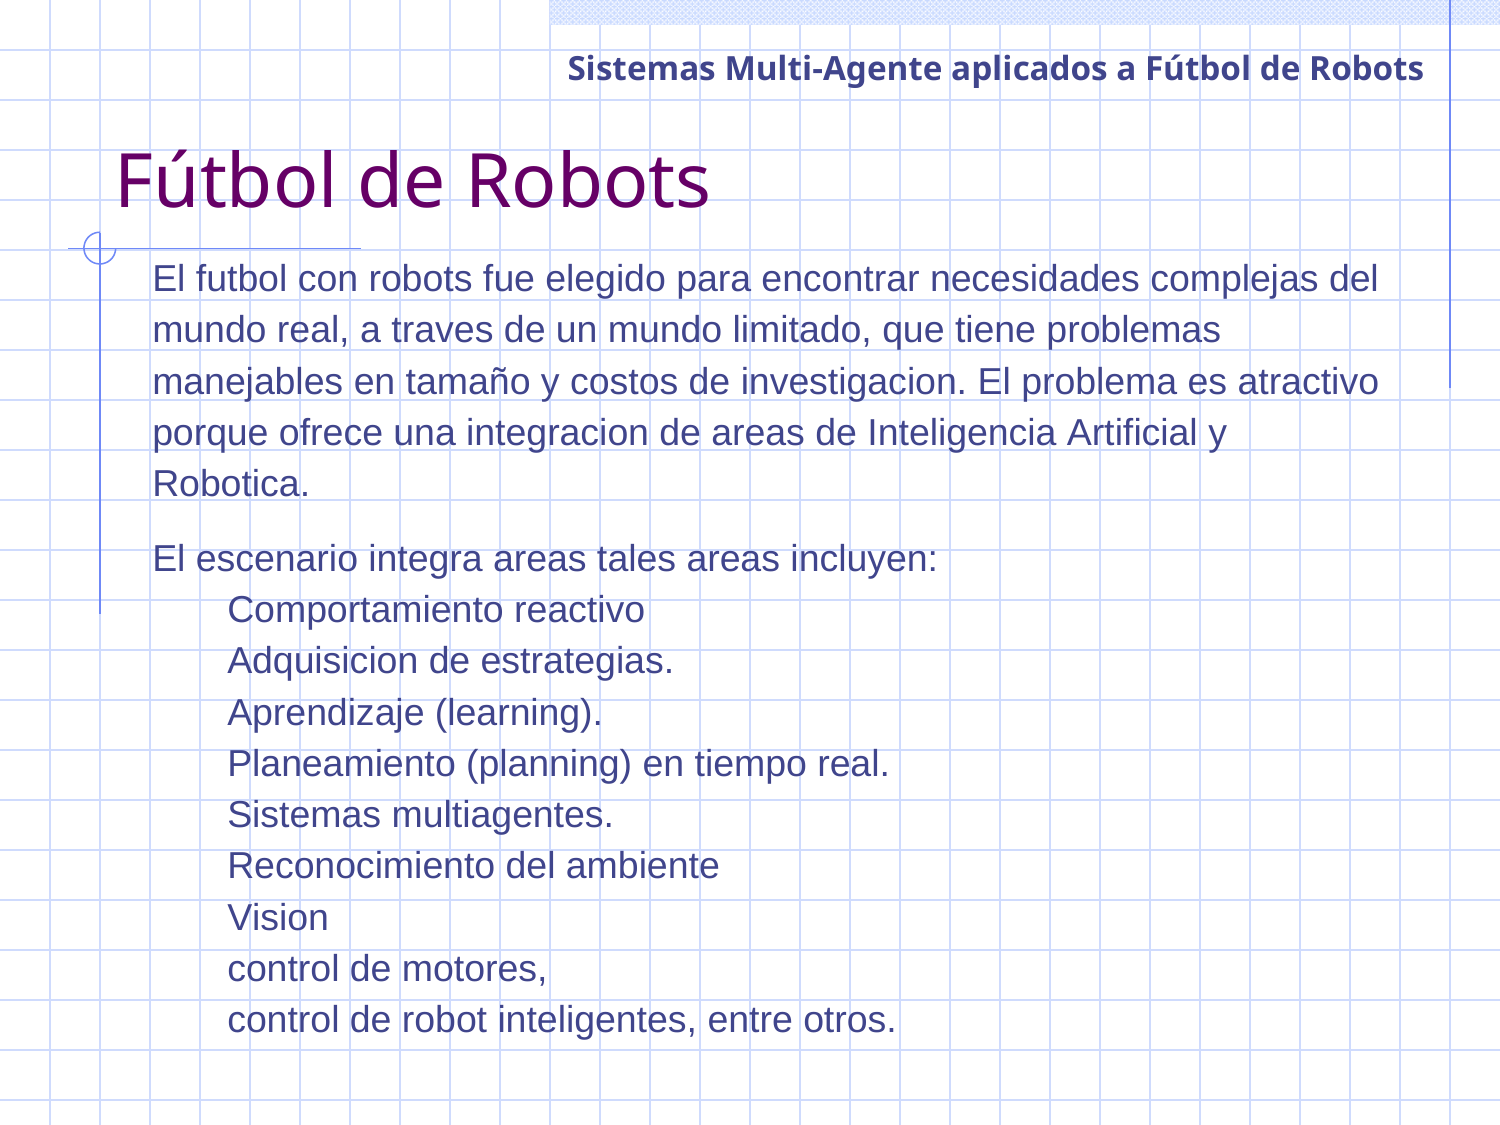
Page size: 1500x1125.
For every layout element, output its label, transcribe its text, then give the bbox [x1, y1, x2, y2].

picture [1451, 0, 1500, 25]
title Fútbol de Robots [99, 112, 1000, 238]
text_box Sistemas Multi-Agente aplicados a Fútbol de Robots [450, 37, 1441, 99]
text_box El futbol con robots fue elegido para encontrar necesidades complejas del mundo real, a traves de un mundo limitado, que tiene problemas manejables en tamaño y costos de investigacion. El problema es atractivo porque ofrece una integracion de areas de Inteligencia Artificial y Robotica. El escenario integra areas tales areas incluyen: Comportamiento reactivo Adquisicion de estrategias. Aprendizaje (learning). Planeamiento (planning) en tiempo real. Sistemas multiagentes. Reconocimiento del ambiente Vision control de motores, control de robot inteligentes, entre otros. [137, 249, 1413, 1050]
picture [549, 0, 1449, 25]
